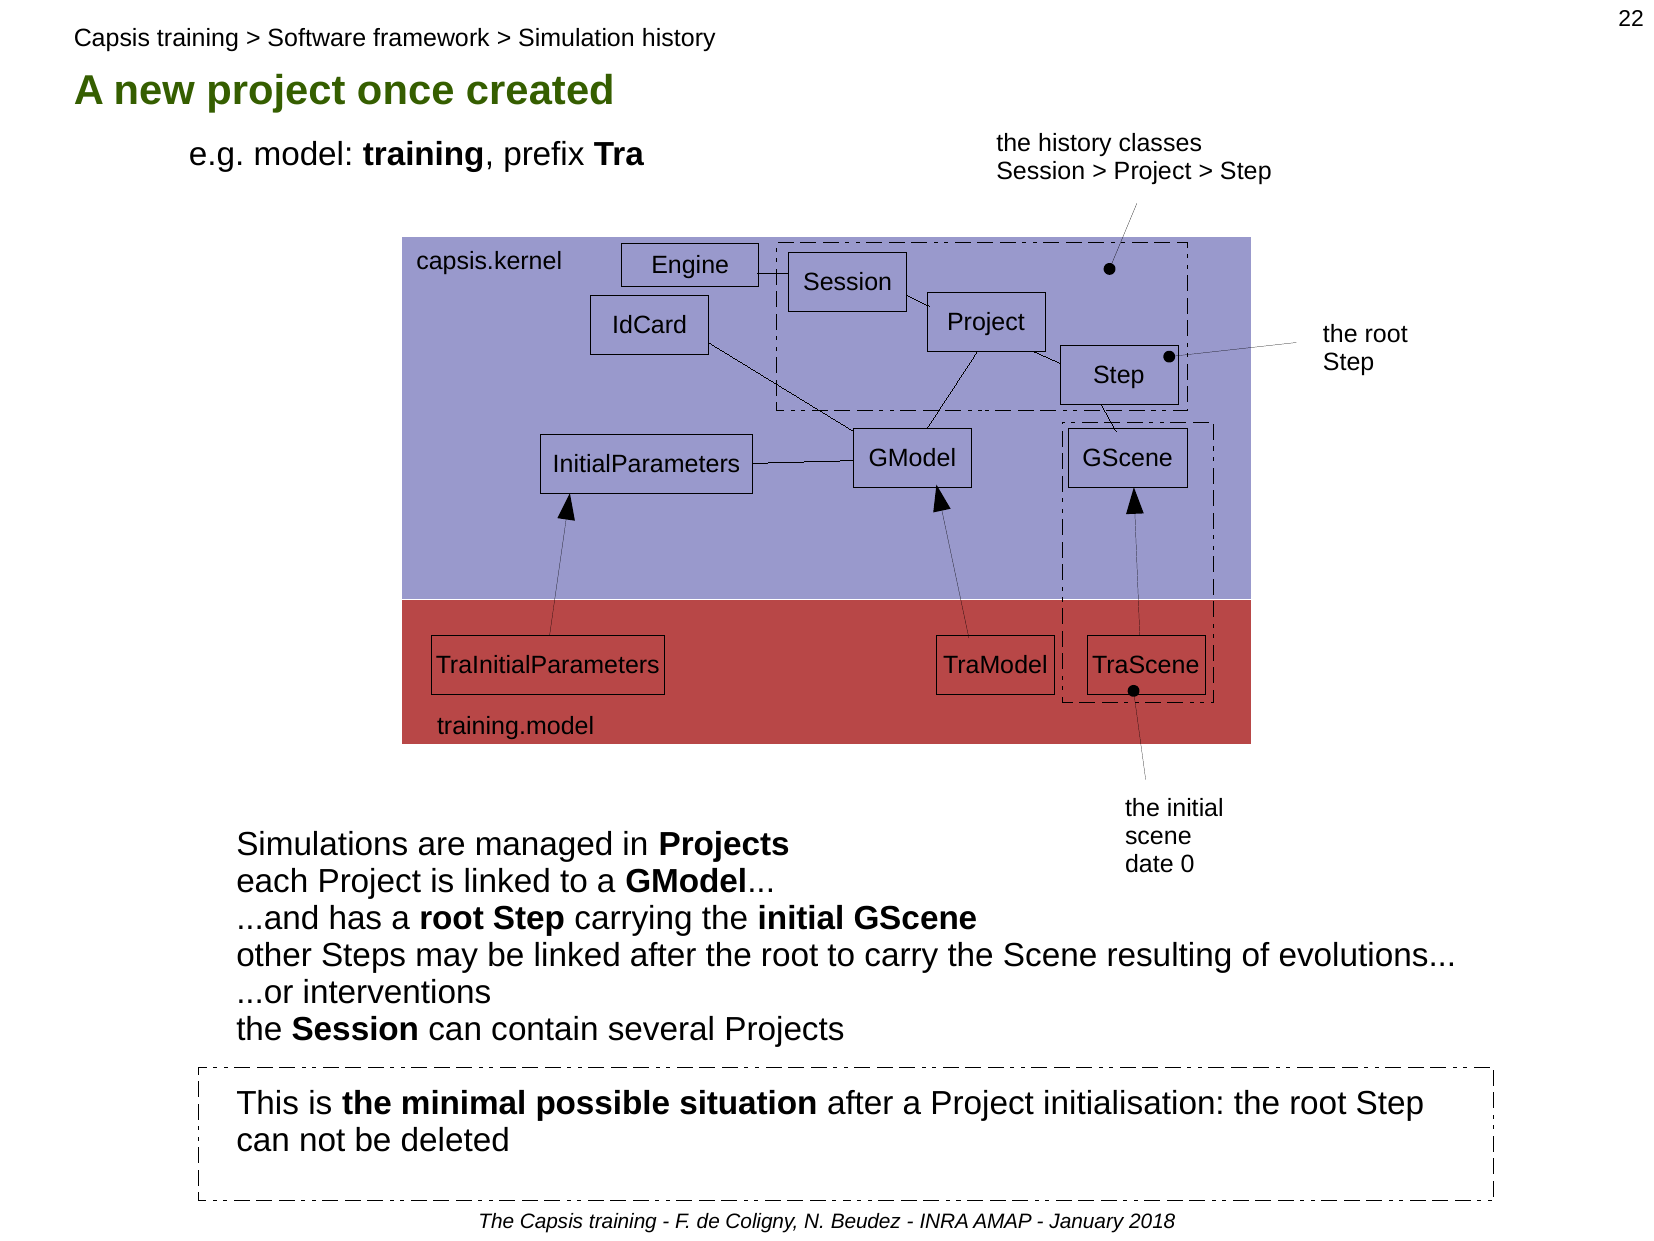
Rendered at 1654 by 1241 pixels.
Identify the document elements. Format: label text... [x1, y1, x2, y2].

text_box the root Step [1308, 312, 1471, 384]
text_box e.g. model: training, prefix Tra [174, 128, 774, 181]
text_box Simulations are managed in Projects each Project is linked to a GModel... ...and has a root Step carrying the initial GScene other Steps may be linked after the root to carry the Scene resulting of evolutions... ...or interventions the Session can contain several Projects This is the minimal possible situation after a Project initialisation: the root Step can not be deleted [221, 817, 1501, 1171]
text_box the initial scene date 0 [1110, 786, 1291, 886]
text_box Session [788, 252, 907, 312]
text_box [401, 236, 1252, 745]
text_box IdCard [590, 295, 709, 355]
text_box Engine [621, 243, 759, 287]
text_box Project [927, 292, 1046, 352]
text_box TraModel [936, 635, 1055, 695]
text_box the history classes Session > Project > Step [981, 121, 1379, 193]
text_box TraInitialParameters [431, 635, 665, 695]
text_box capsis.kernel [401, 239, 733, 283]
text_box GModel [853, 428, 972, 488]
text_box A new project once created [59, 59, 1016, 121]
text_box InitialParameters [540, 434, 753, 494]
text_box GScene [1068, 428, 1188, 488]
text_box TraScene [1087, 635, 1206, 695]
text_box Step [1060, 345, 1179, 405]
text_box The Capsis training - F. de Coligny, N. Beudez - INRA AMAP - January 2018 [0, 1202, 1654, 1241]
text_box training.model [422, 704, 759, 748]
text_box Capsis training > Software framework > Simulation history [59, 16, 1004, 59]
